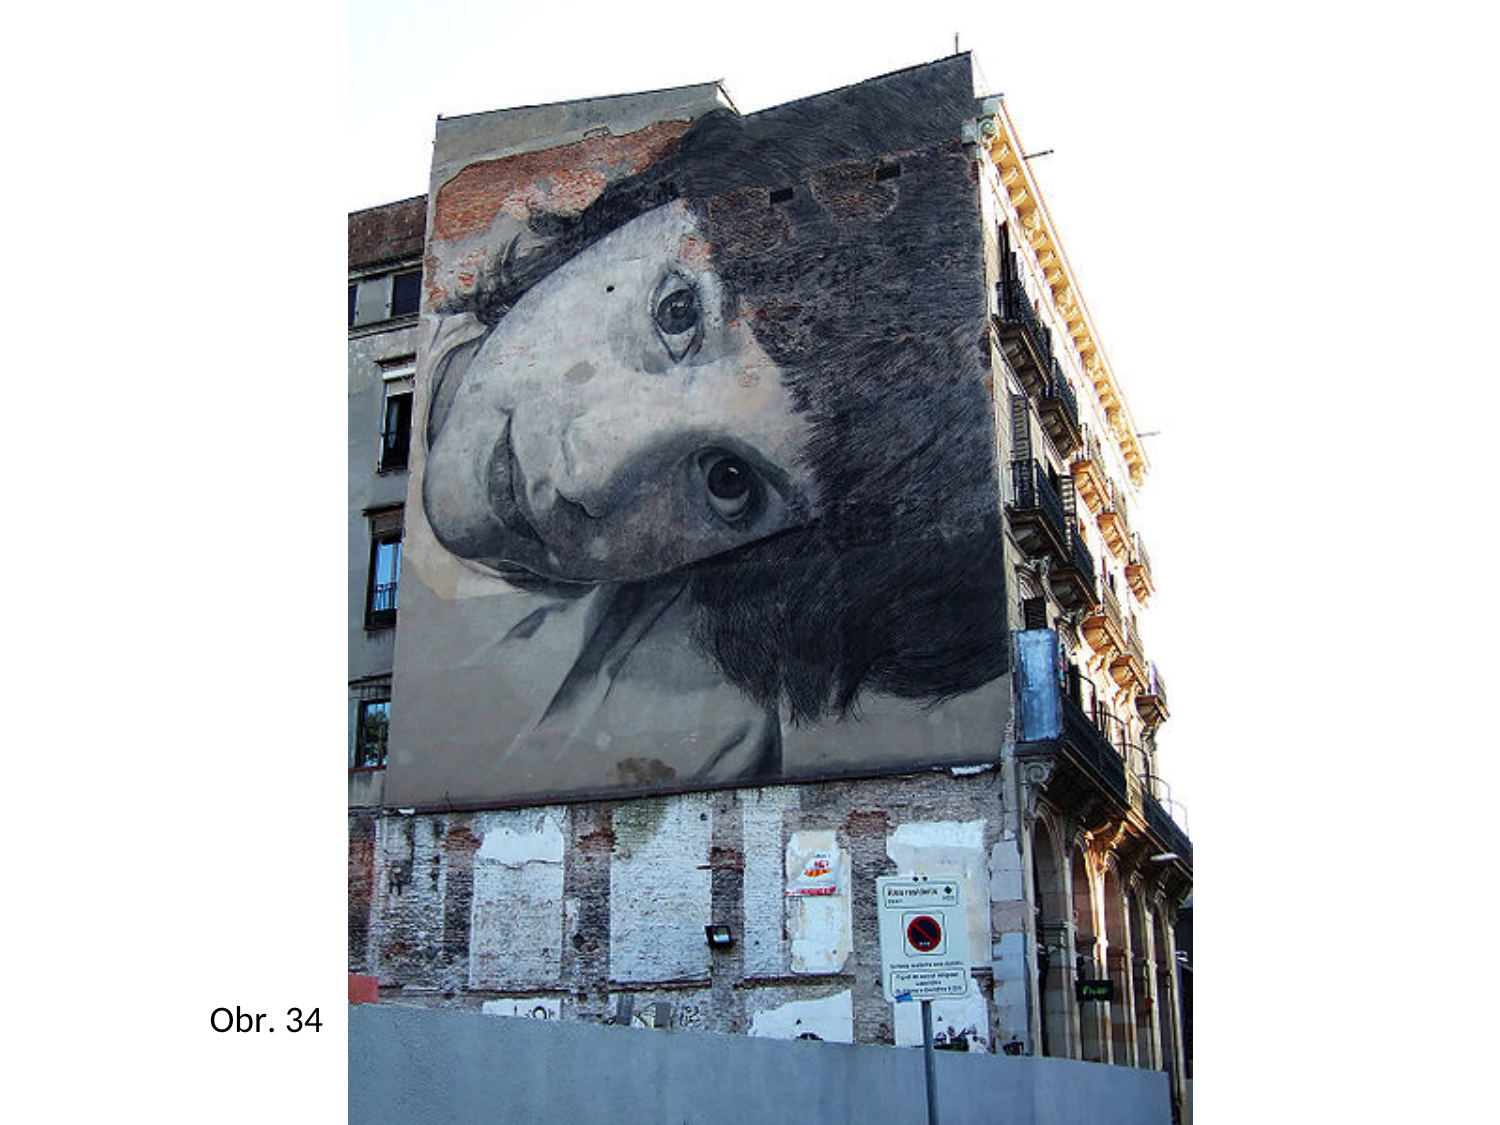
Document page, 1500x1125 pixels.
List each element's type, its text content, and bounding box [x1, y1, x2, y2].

text_box Obr. 34 [194, 987, 372, 1049]
text_box [348, 0, 1193, 1125]
